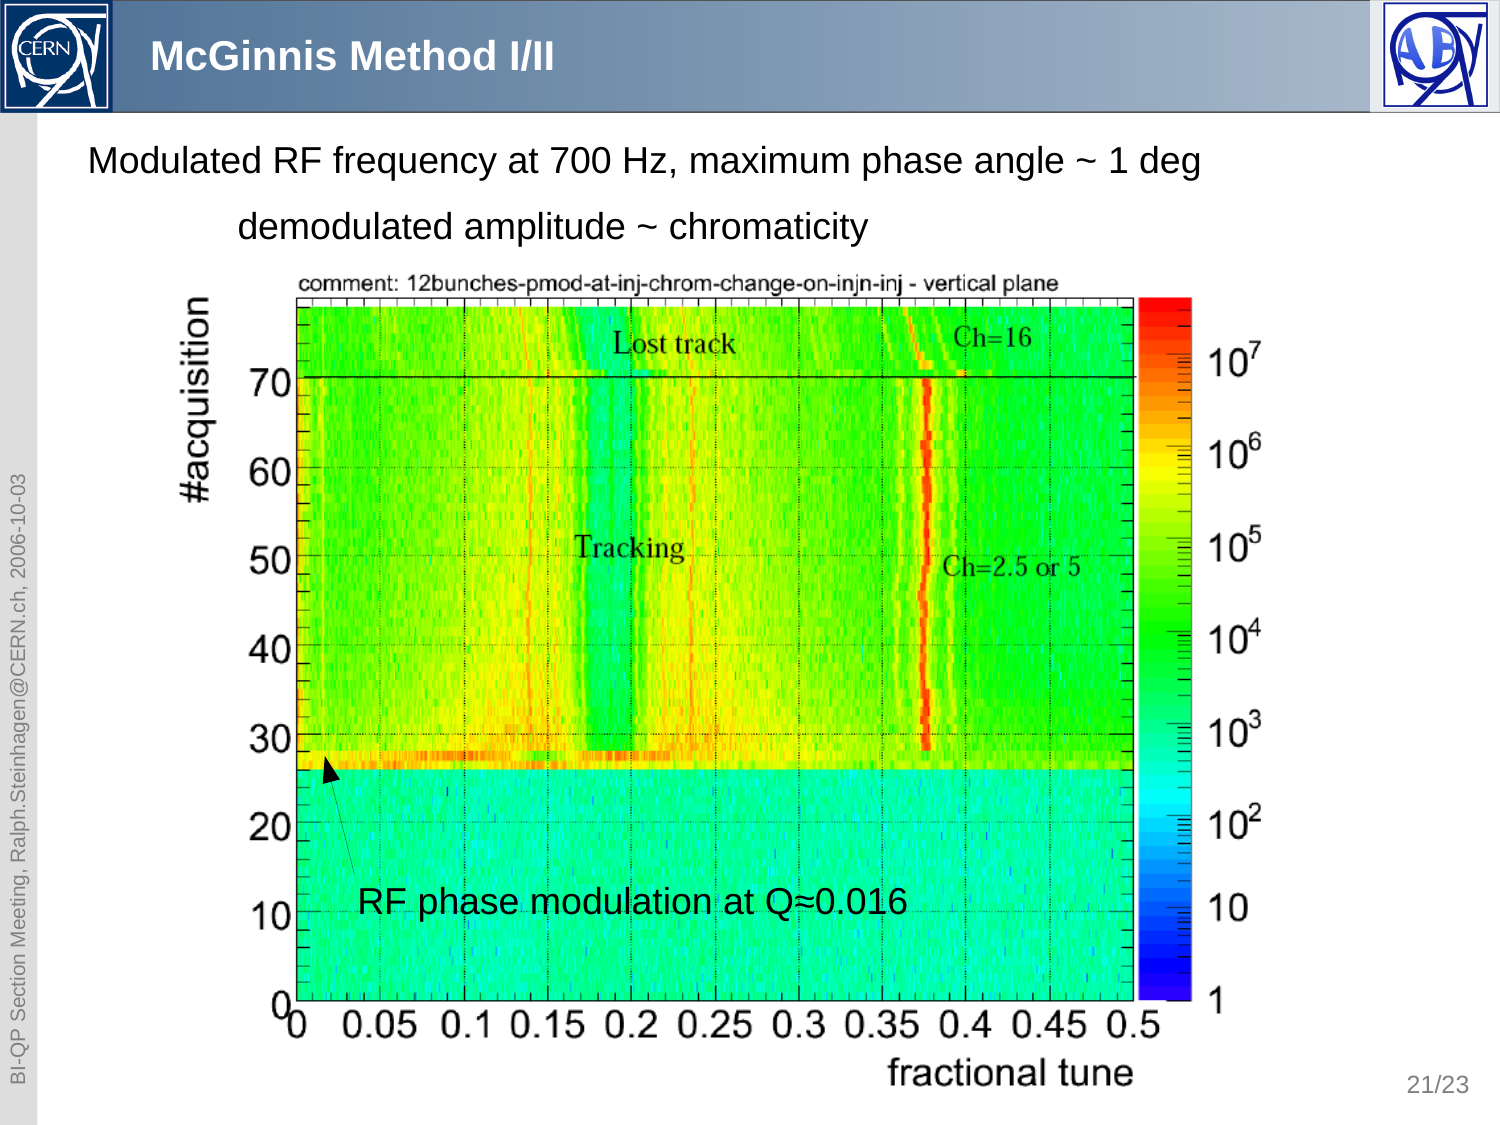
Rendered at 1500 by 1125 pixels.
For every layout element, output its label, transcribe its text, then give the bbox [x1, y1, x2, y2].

picture [164, 259, 1269, 1099]
picture [0, 0, 113, 113]
text_box RF phase modulation at Q≈0.016 [342, 872, 924, 930]
title McGinnis Method I/II [150, 0, 1201, 113]
list Modulated RF frequency at 700 Hz, maximum phase angle ~ 1 deg demodulated amplitude ~ chromaticity [87, 137, 1438, 1030]
picture [1382, 1, 1489, 108]
